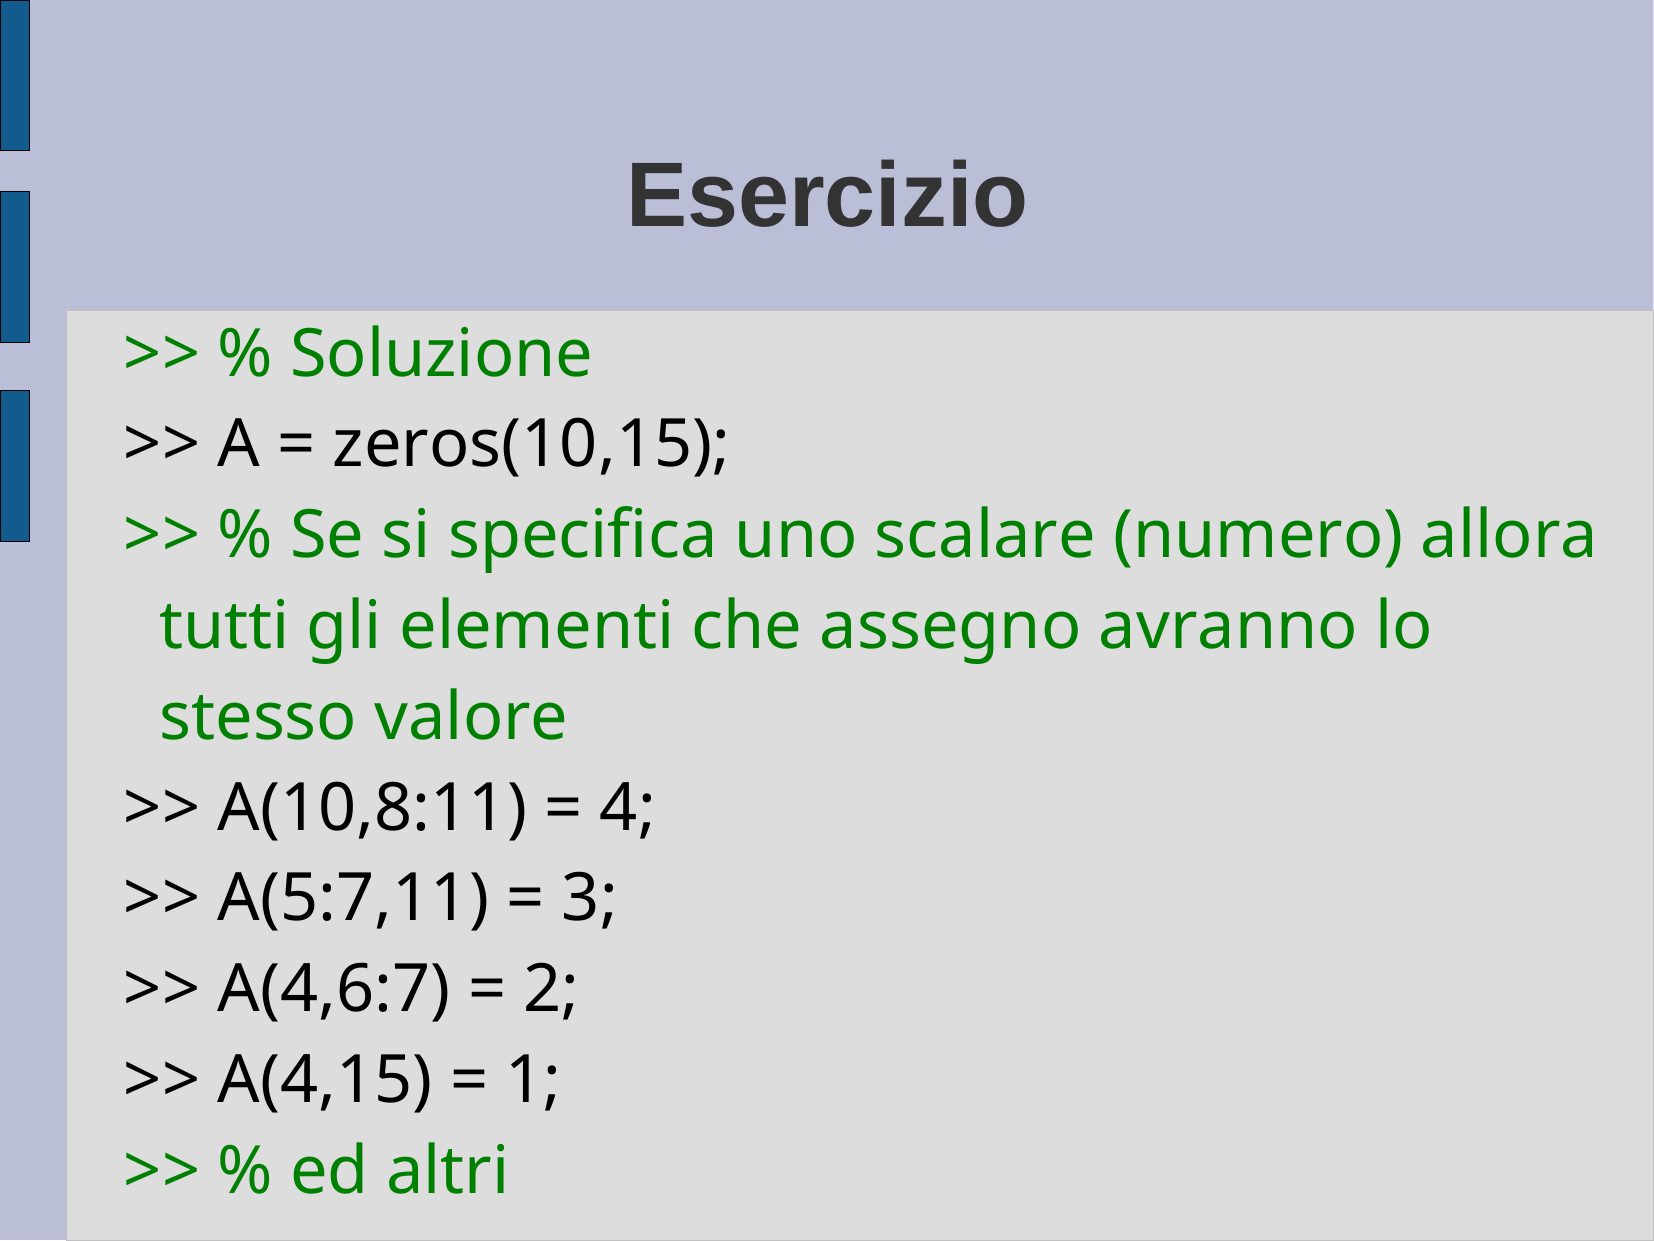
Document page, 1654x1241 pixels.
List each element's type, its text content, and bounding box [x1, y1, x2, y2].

title Esercizio [121, 98, 1534, 291]
subtitle >> % Soluzione >> A = zeros(10,15); >> % Se si specifica uno scalare (numero) allora tutti gli elementi che assegno avranno lo stesso valore >> A(10,8:11) = 4; >> A(5:7,11) = 3; >> A(4,6:7) = 2; >> A(4,15) = 1; >> % ed altri [88, 353, 1625, 1164]
